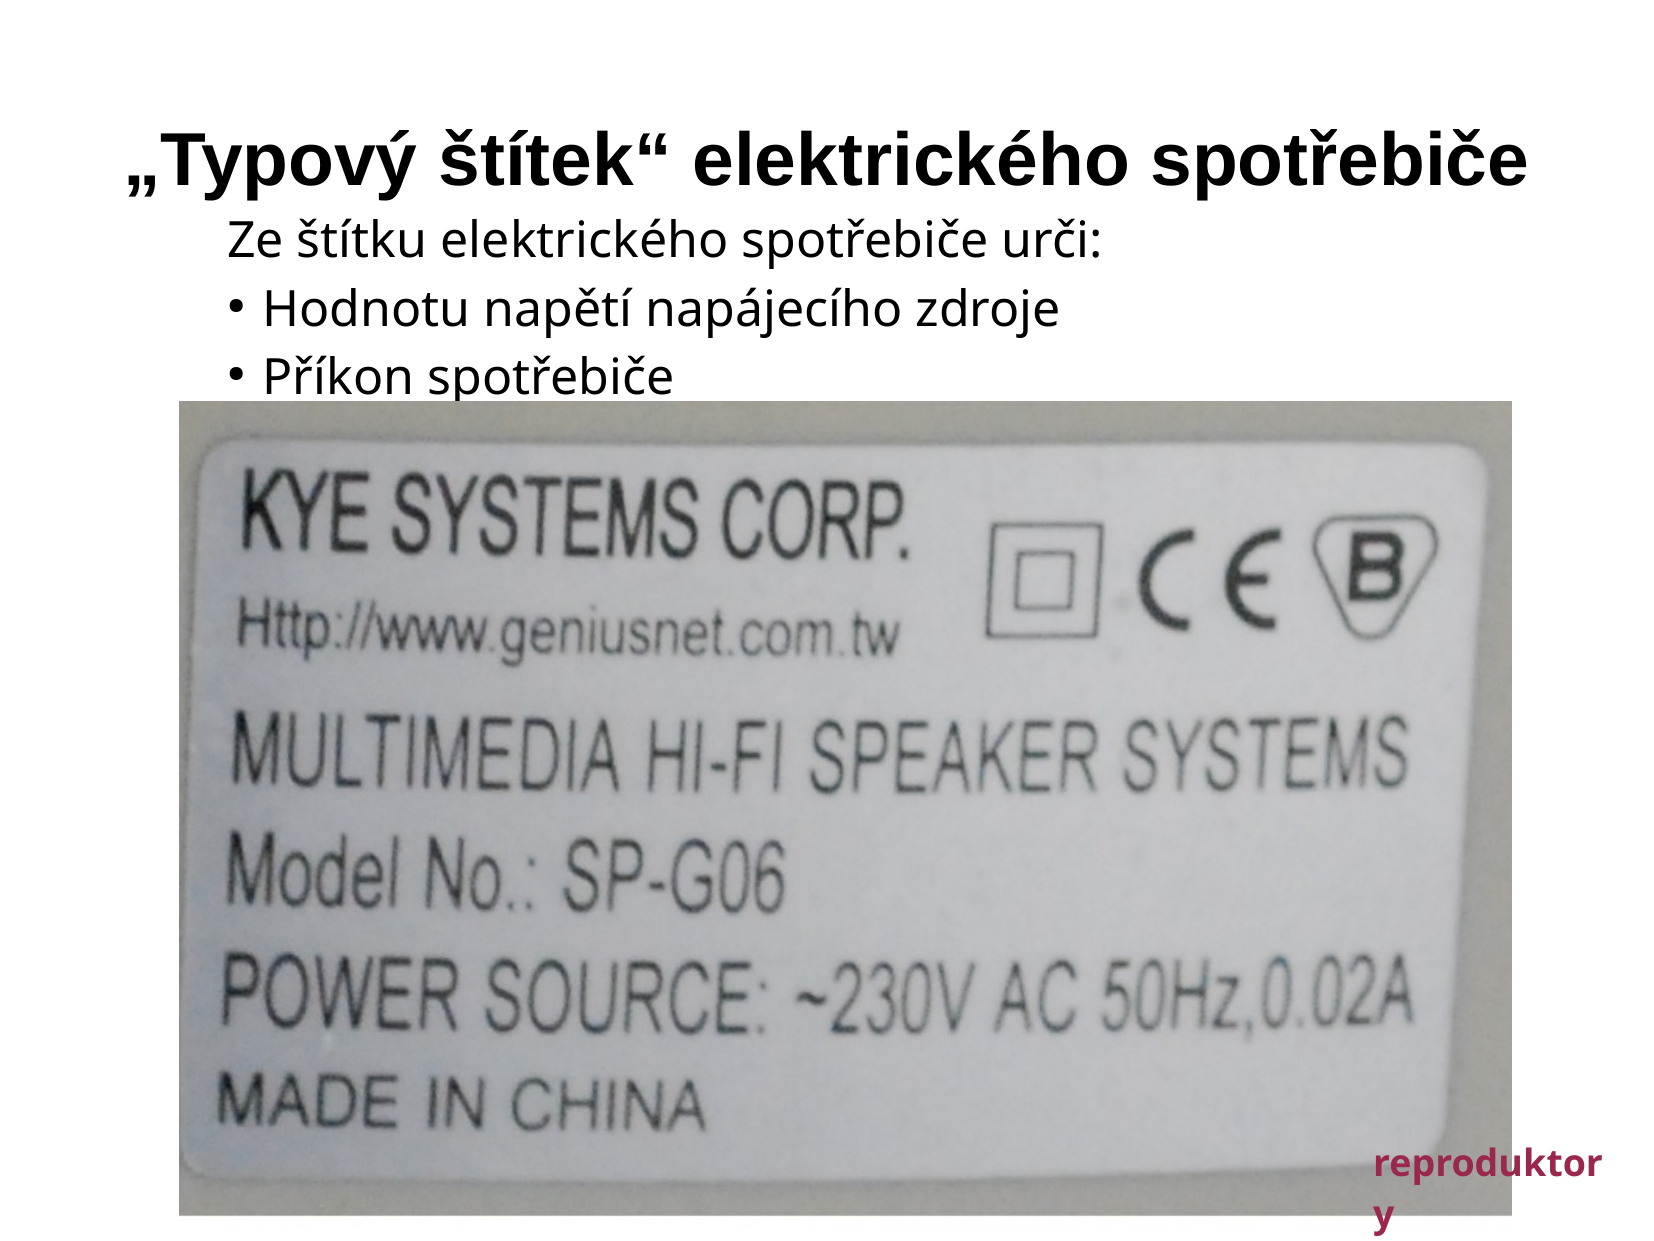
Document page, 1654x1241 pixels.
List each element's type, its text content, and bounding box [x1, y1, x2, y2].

picture [179, 401, 1512, 1241]
text_box Ze štítku elektrického spotřebiče urči: Hodnotu napětí napájecího zdroje Příkon spotřebiče [212, 212, 1489, 401]
text_box reproduktory [1358, 1153, 1630, 1221]
title „Typový štítek“ elektrického spotřebiče [82, 94, 1571, 225]
